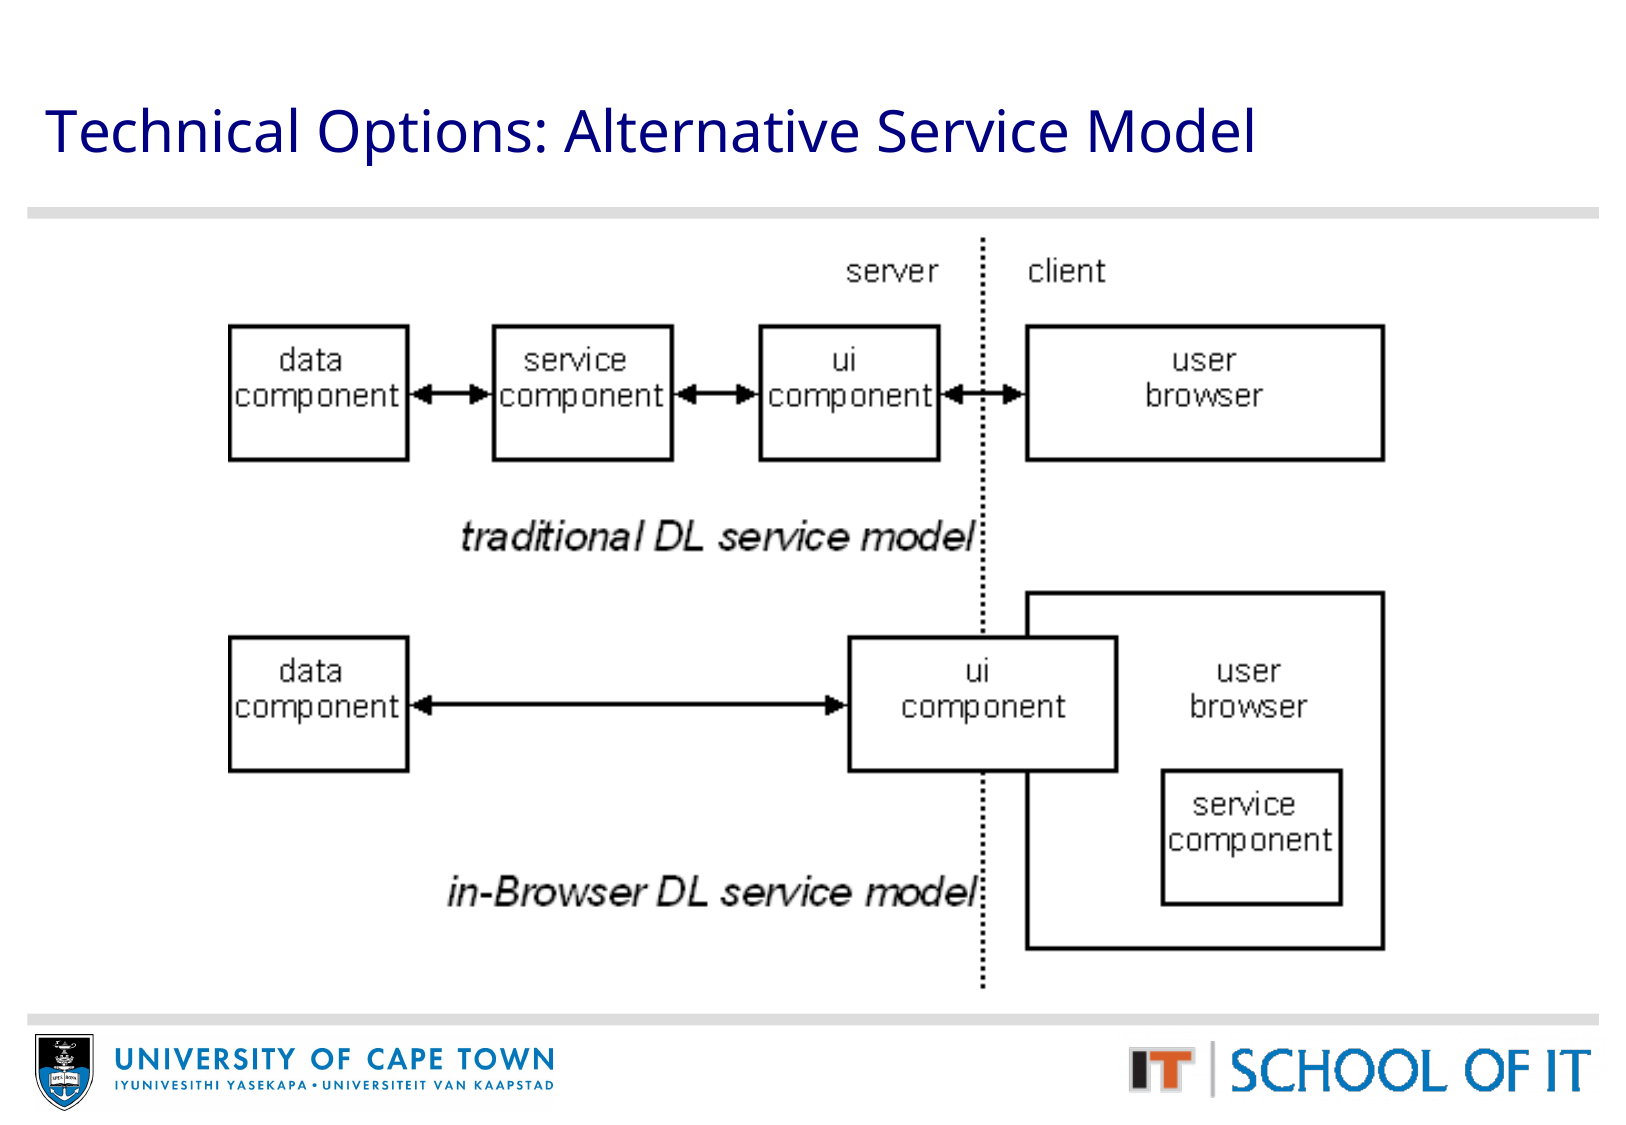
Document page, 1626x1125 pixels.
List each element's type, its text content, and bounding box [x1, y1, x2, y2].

picture [1118, 1030, 1606, 1109]
picture [35, 1034, 553, 1111]
title Technical Options: Alternative Service Model [45, 100, 1583, 159]
picture [228, 236, 1388, 998]
